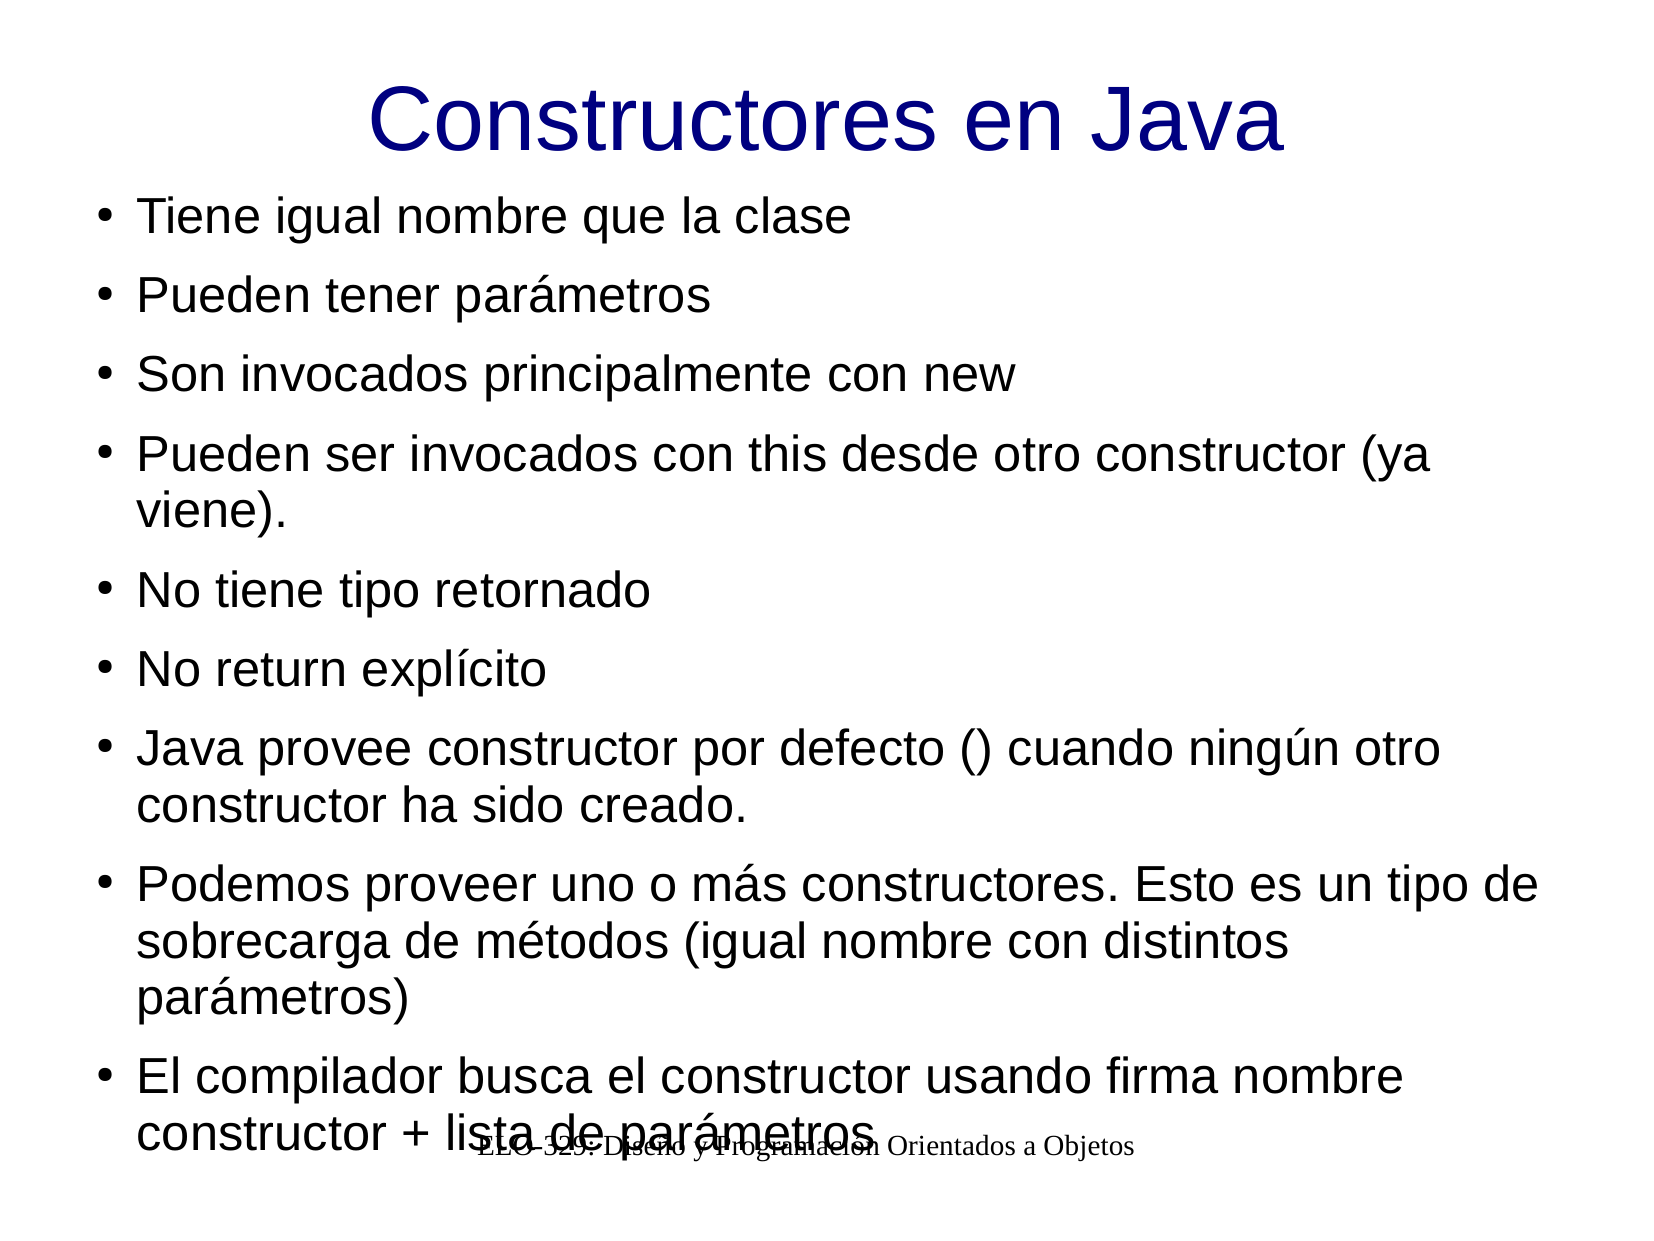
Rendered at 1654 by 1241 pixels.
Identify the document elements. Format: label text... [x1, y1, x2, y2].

list Tiene igual nombre que la clase Pueden tener parámetros Son invocados principalmente con new Pueden ser invocados con this desde otro constructor (ya viene). No tiene tipo retornado No return explícito Java provee constructor por defecto () cuando ningún otro constructor ha sido creado. Podemos proveer uno o más constructores. Esto es un tipo de sobrecarga de métodos (igual nombre con distintos parámetros) El compilador busca el constructor usando firma nombre constructor + lista de parámetros [82, 187, 1571, 1163]
title Constructores en Java [82, 49, 1571, 187]
